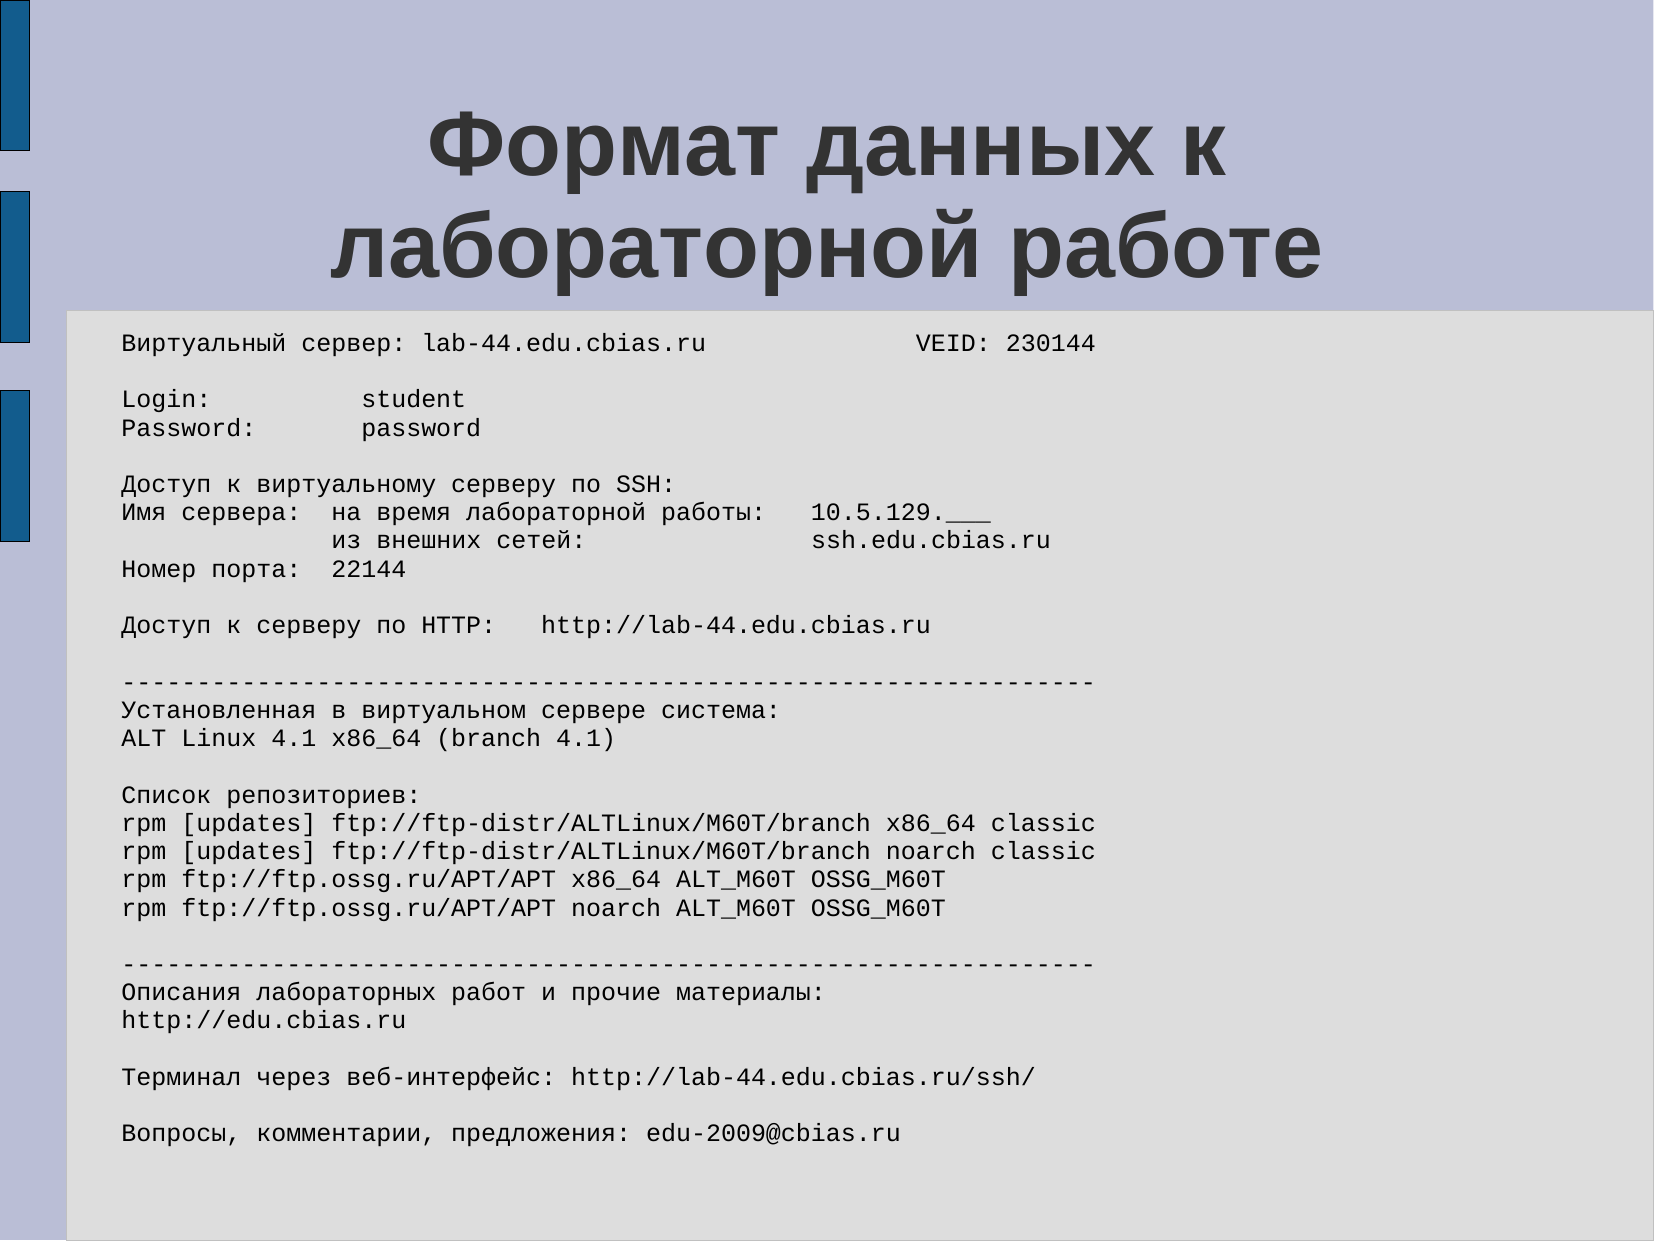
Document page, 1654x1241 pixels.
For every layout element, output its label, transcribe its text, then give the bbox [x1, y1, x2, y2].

subtitle Виртуальный сервер: lab-44.edu.cbias.ru VEID: 230144 Login: student Password: password Доступ к виртуальному серверу по SSH: Имя сервера: на время лабораторной работы: 10.5.129.___ из внешних сетей: ssh.edu.cbias.ru Номер порта: 22144 Доступ к серверу по HTTP: http://lab-44.edu.cbias.ru ----------------------------------------------------------------- Установленная в виртуальном сервере система: ALT Linux 4.1 x86_64 (branch 4.1) Список репозиториев: rpm [updates] ftp://ftp-distr/ALTLinux/M60T/branch x86_64 classic rpm [updates] ftp://ftp-distr/ALTLinux/M60T/branch noarch classic rpm ftp://ftp.ossg.ru/APT/APT x86_64 ALT_M60T OSSG_M60T rpm ftp://ftp.ossg.ru/APT/APT noarch ALT_M60T OSSG_M60T ----------------------------------------------------------------- Описания лабораторных работ и прочие материалы: http://edu.cbias.ru Терминал через веб-интерфейс: http://lab-44.edu.cbias.ru/ssh/ Вопросы, комментарии, предложения: edu-2009@cbias.ru [121, 330, 1534, 1178]
title Формат данных к лабораторной работе [121, 91, 1534, 299]
